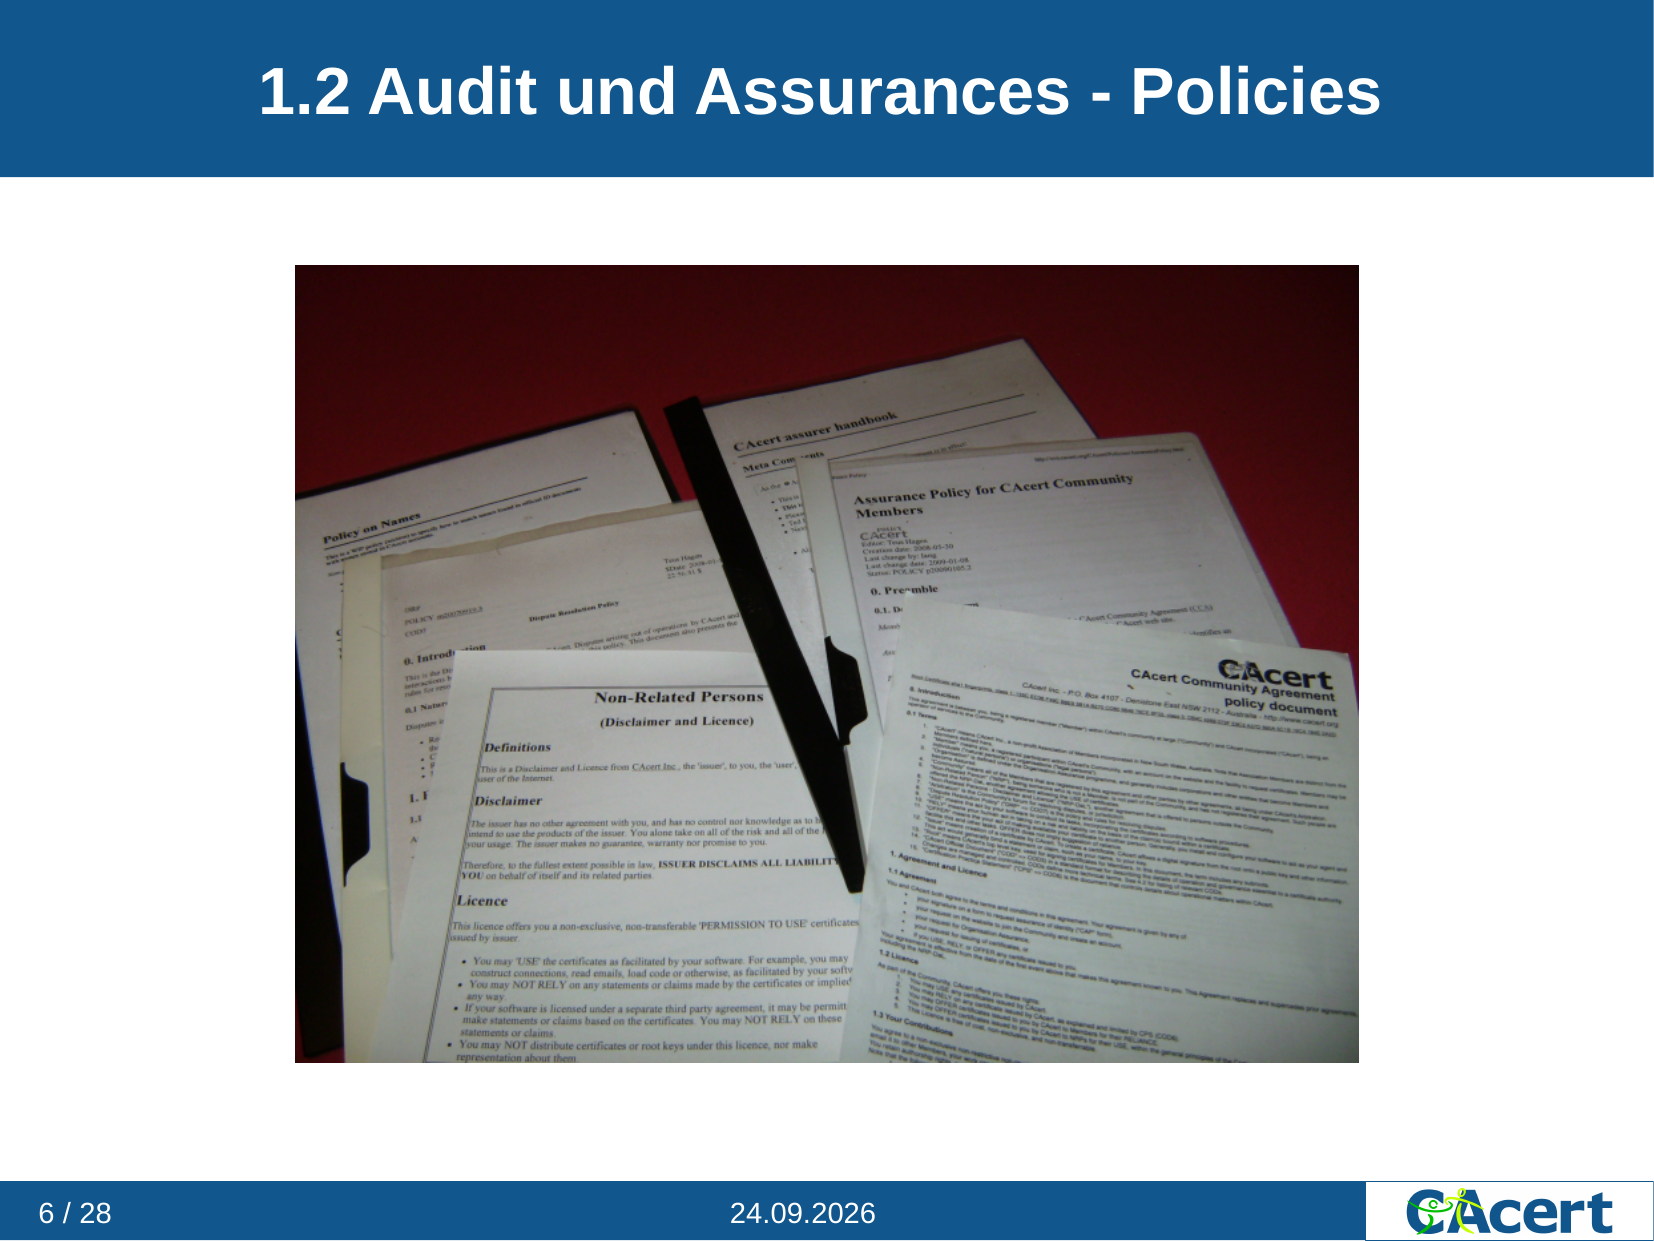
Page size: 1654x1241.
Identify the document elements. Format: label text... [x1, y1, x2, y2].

picture [295, 265, 1359, 1063]
title 1.2 Audit und Assurances - Policies [76, 17, 1565, 166]
picture [1406, 1187, 1613, 1235]
